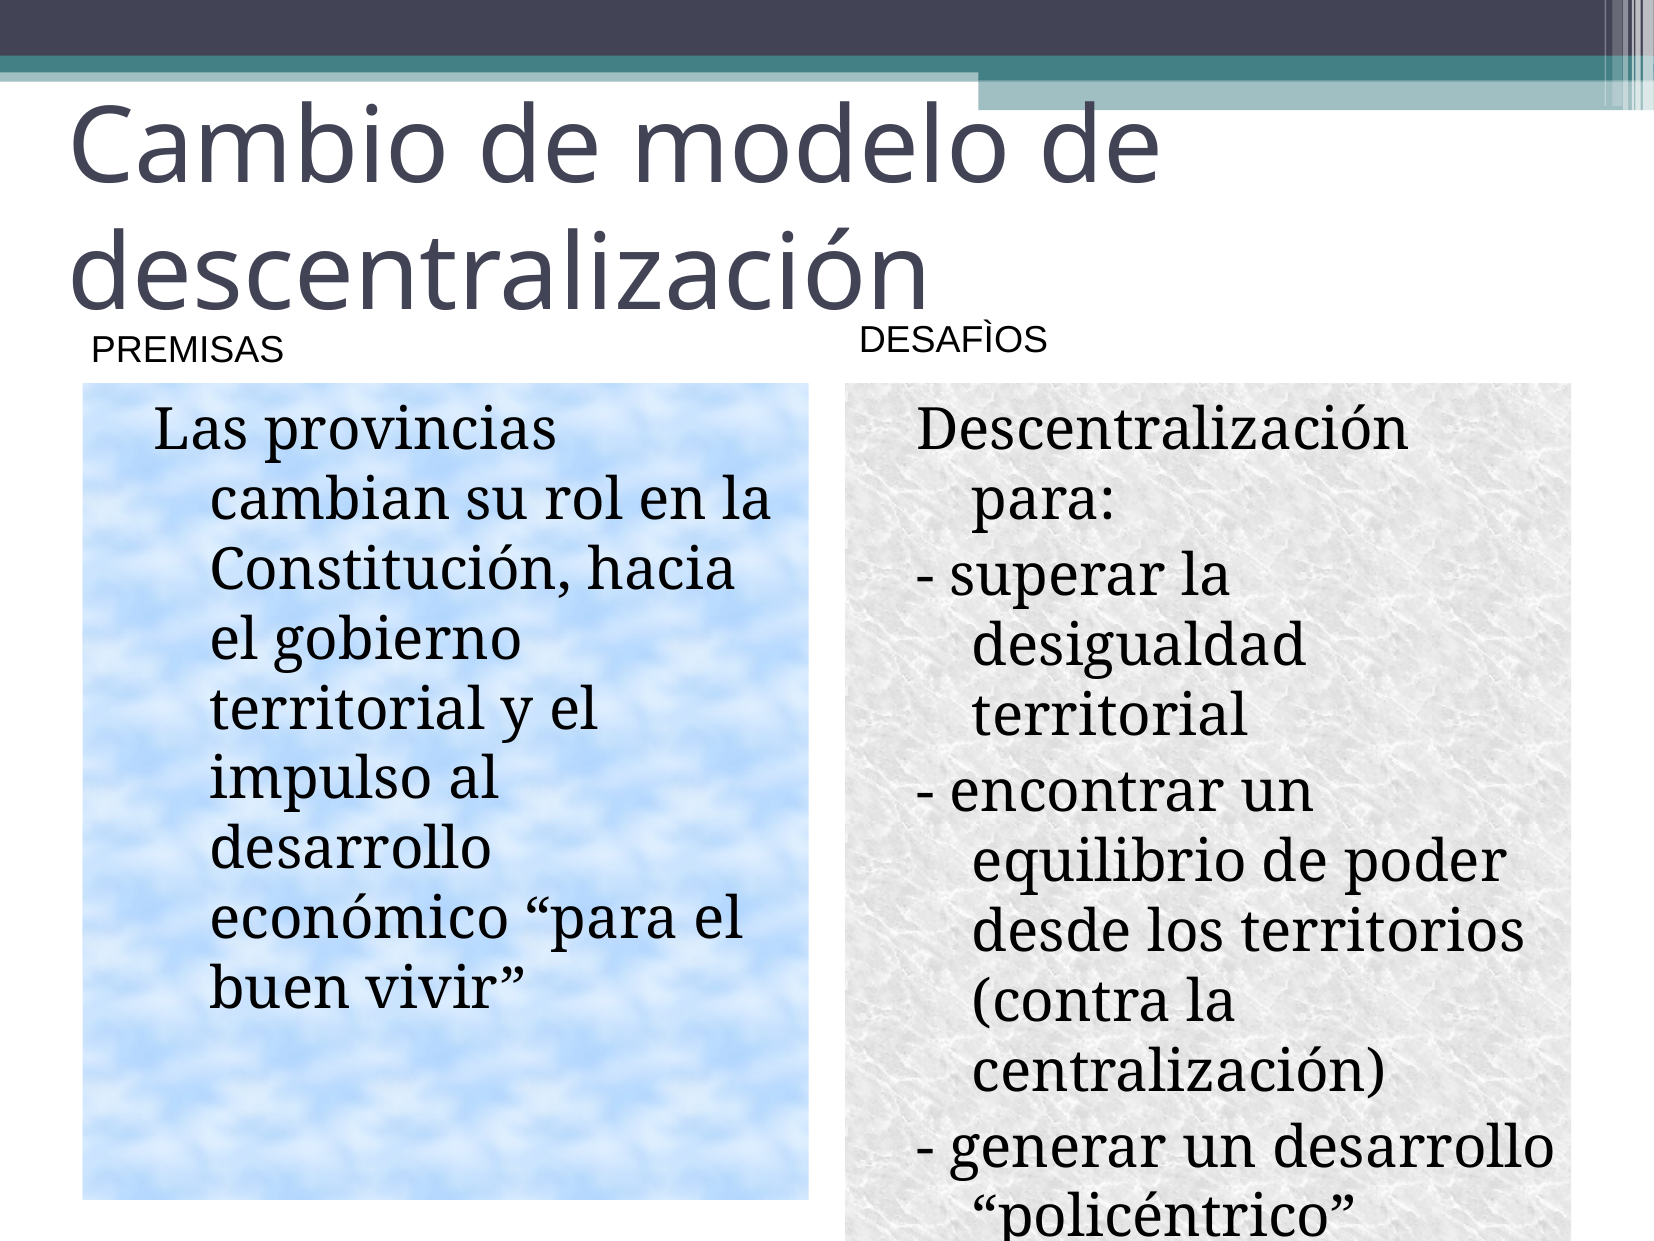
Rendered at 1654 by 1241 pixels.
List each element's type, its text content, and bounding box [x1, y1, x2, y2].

list Las provincias cambian su rol en la Constitución, hacia el gobierno territorial y el impulso al desarrollo económico “para el buen vivir” [82, 383, 809, 1200]
list Descentralización para: - superar la desigualdad territorial - encontrar un equilibrio de poder desde los territorios (contra la centralización) - generar un desarrollo “policéntrico” [845, 383, 1572, 1200]
title Cambio de modelo de descentralización [52, 68, 1418, 340]
text_box DESAFÌOS [843, 310, 1064, 368]
text_box PREMISAS [76, 321, 300, 378]
